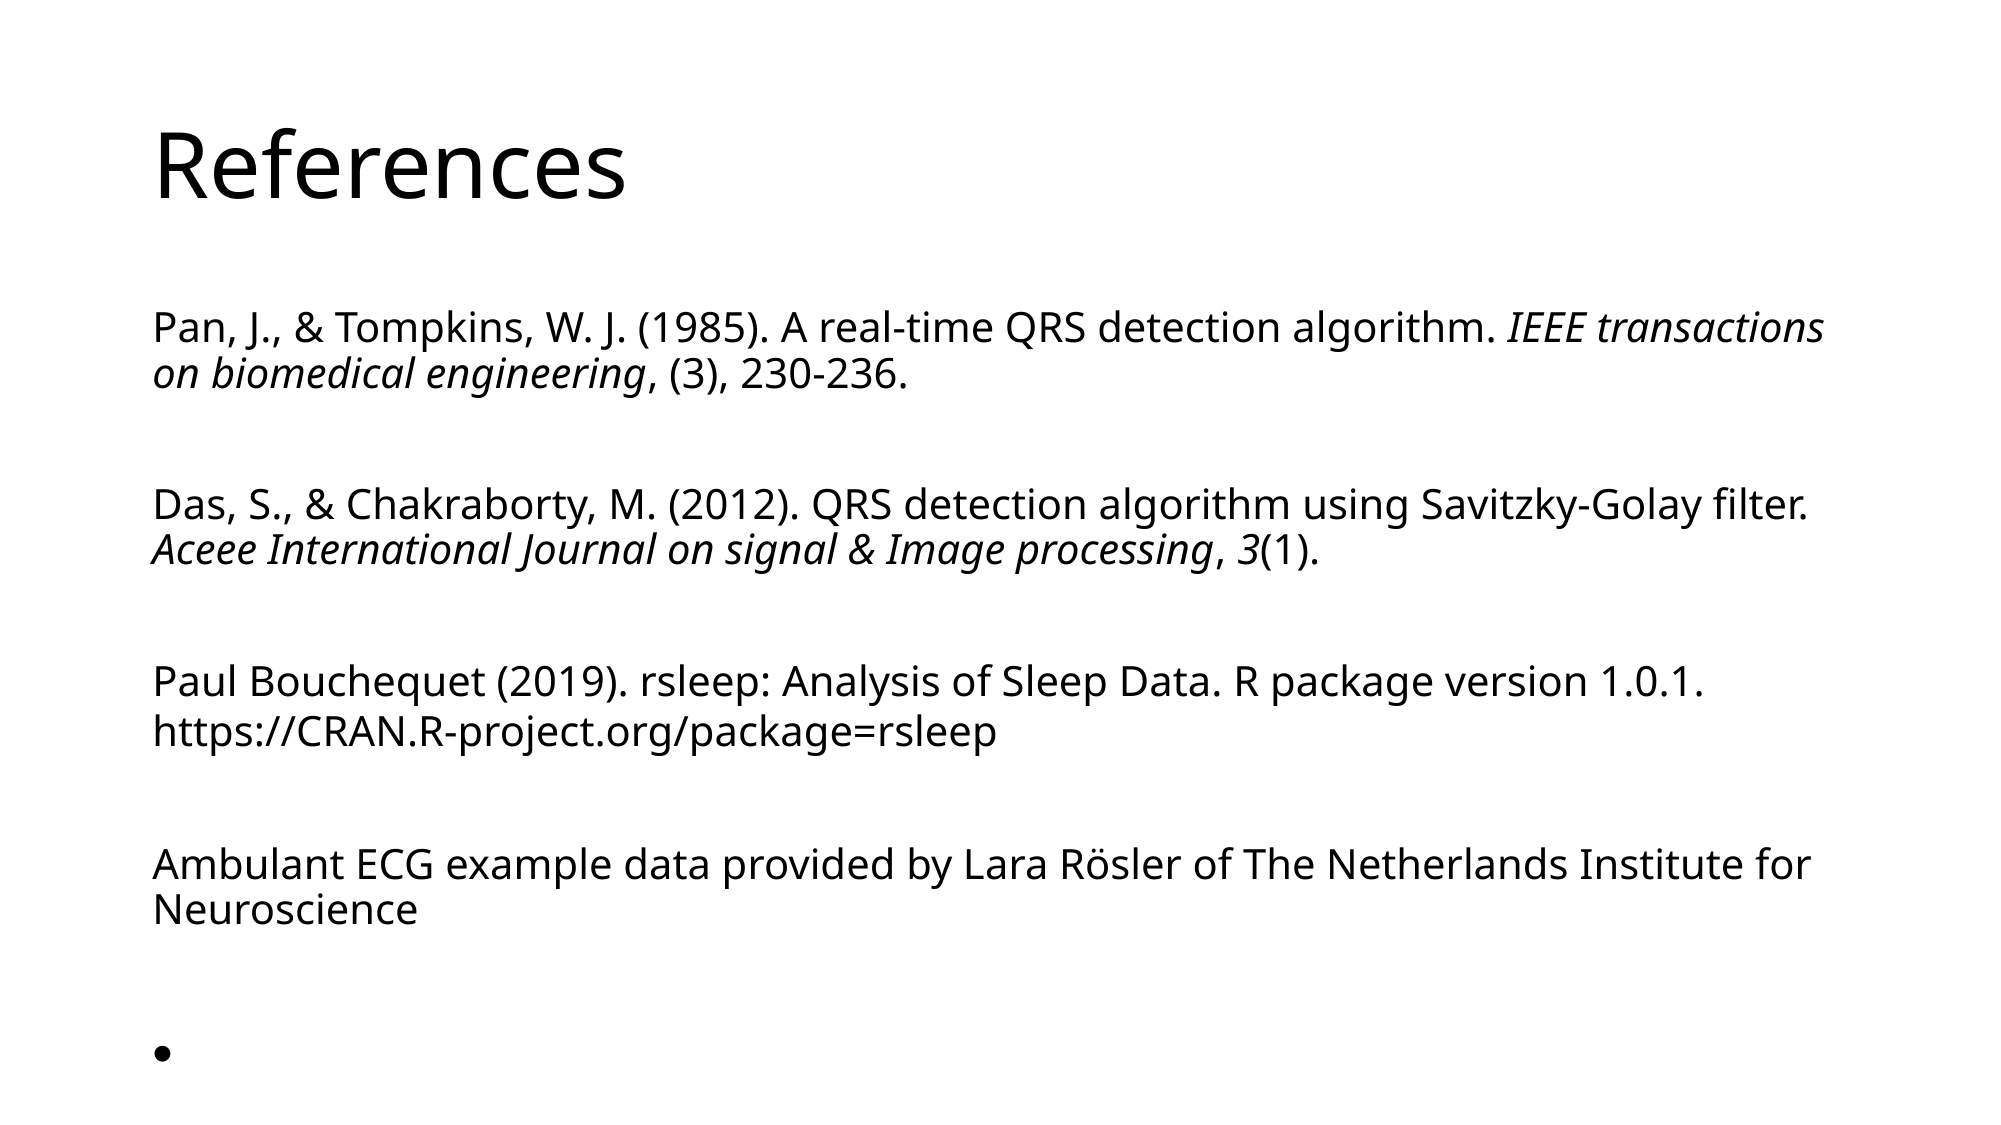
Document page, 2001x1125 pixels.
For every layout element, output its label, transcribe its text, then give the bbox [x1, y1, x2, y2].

title References [137, 59, 1863, 278]
list Pan, J., & Tompkins, W. J. (1985). A real-time QRS detection algorithm. IEEE transactions on biomedical engineering, (3), 230-236. Das, S., & Chakraborty, M. (2012). QRS detection algorithm using Savitzky-Golay filter. Aceee International Journal on signal & Image processing, 3(1). Paul Bouchequet (2019). rsleep: Analysis of Sleep Data. R package version 1.0.1. https://CRAN.R-project.org/package=rsleep Ambulant ECG example data provided by Lara Rösler of The Netherlands Institute for Neuroscience [137, 299, 1863, 1014]
